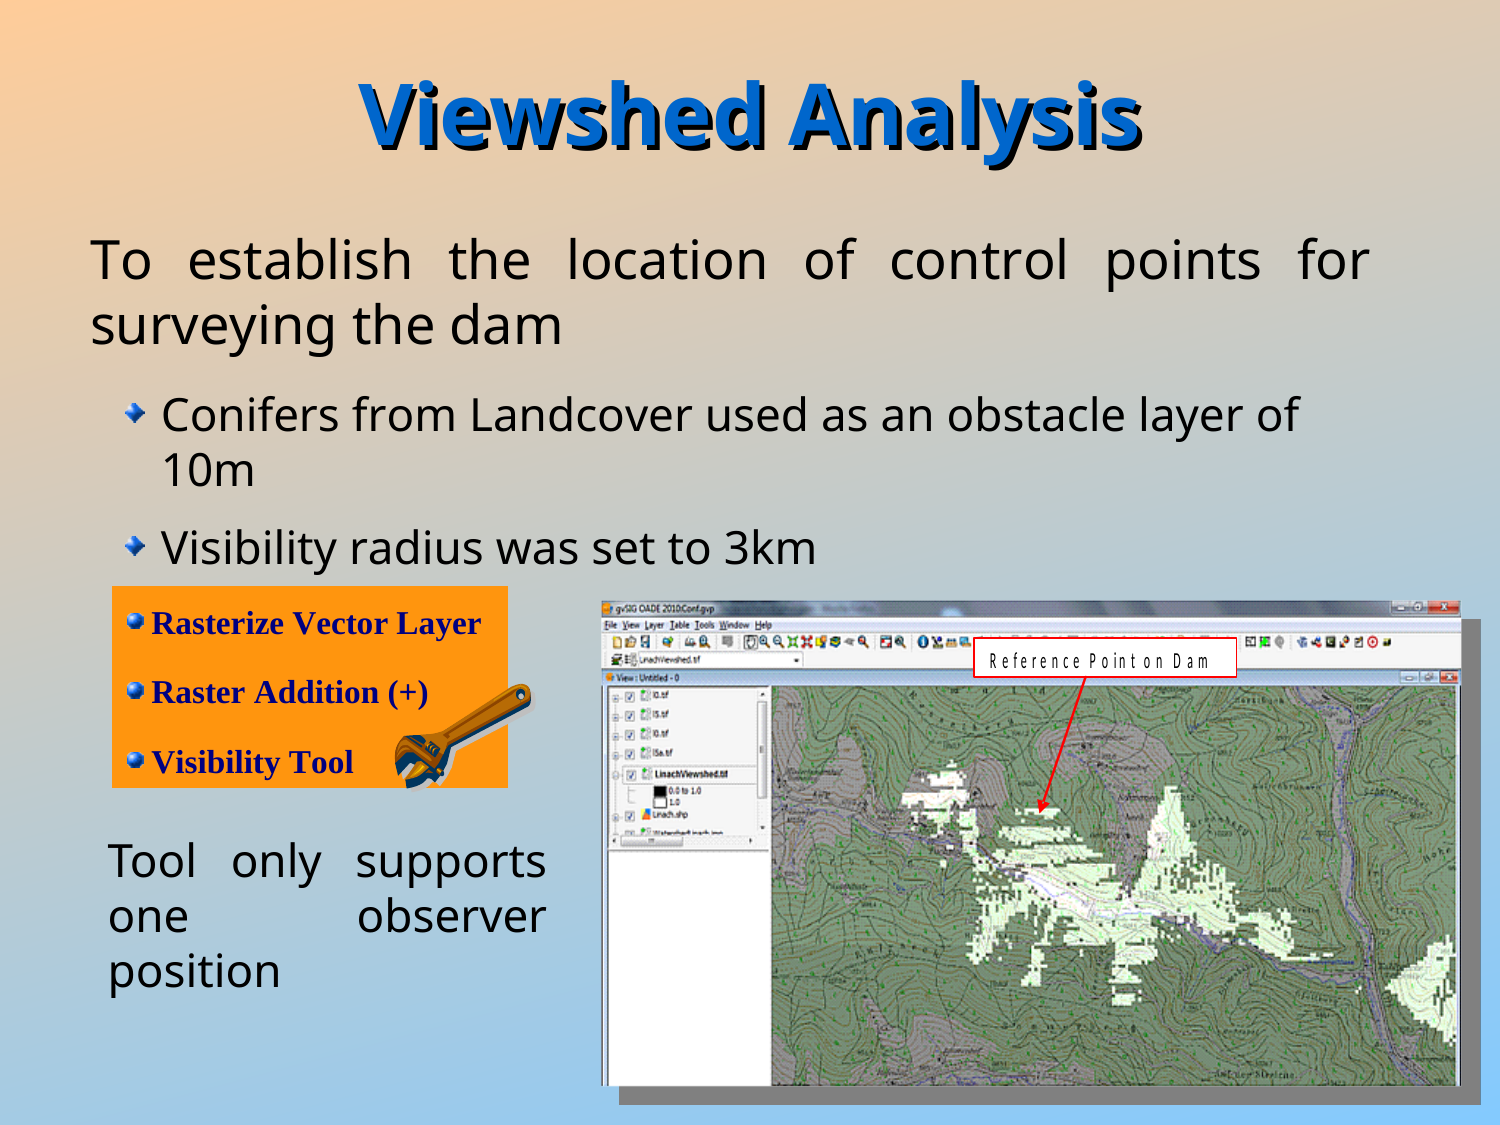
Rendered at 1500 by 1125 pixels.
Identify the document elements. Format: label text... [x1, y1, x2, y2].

list To establish the location of control points for surveying the dam Conifers from Landcover used as an obstacle layer of 10m Visibility radius was set to 3km [75, 210, 1388, 582]
picture [392, 680, 537, 794]
list Rasterize Vector Layer Raster Addition (+) Visibility Tool [112, 586, 508, 788]
title Viewshed Analysis [75, 45, 1425, 233]
picture [600, 599, 1463, 1088]
text_box Tool only supports one observer position [92, 816, 563, 1004]
